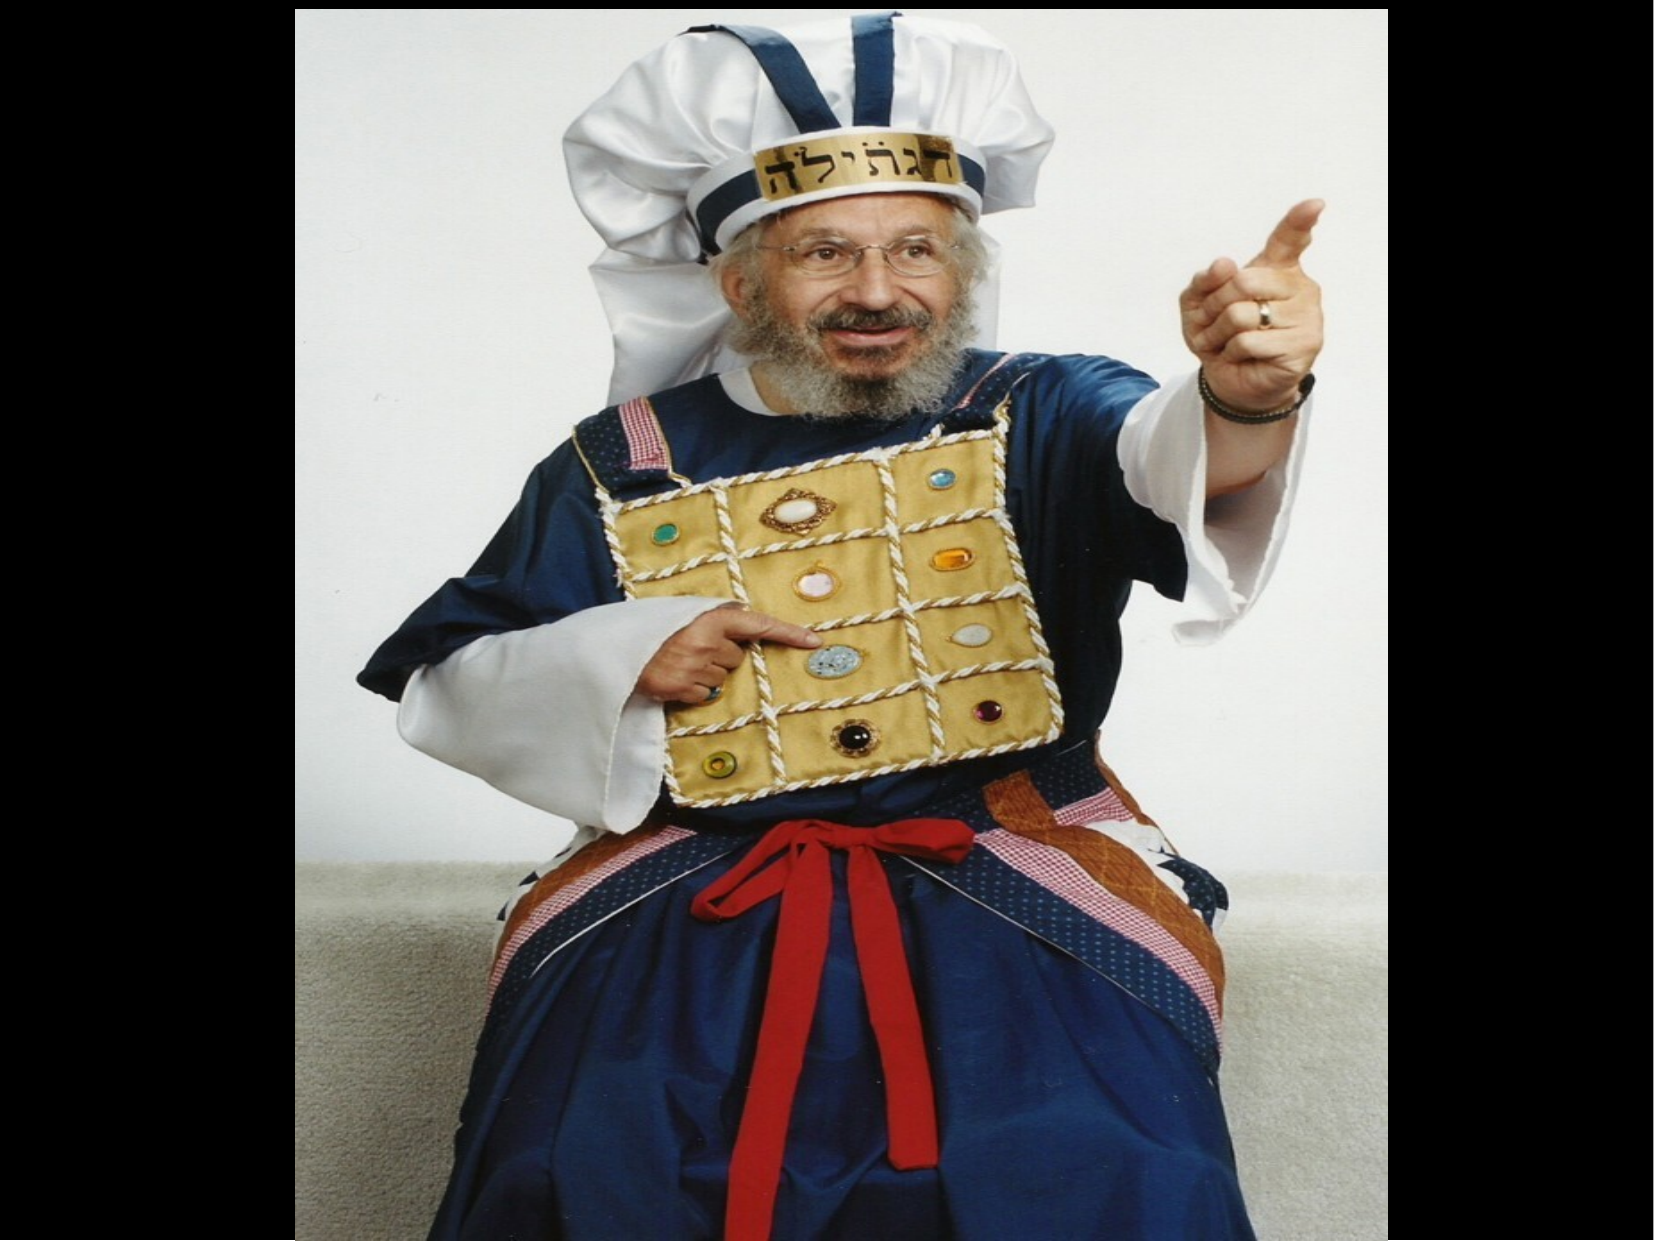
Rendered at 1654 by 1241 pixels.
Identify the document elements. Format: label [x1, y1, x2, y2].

picture [295, 9, 1388, 1241]
